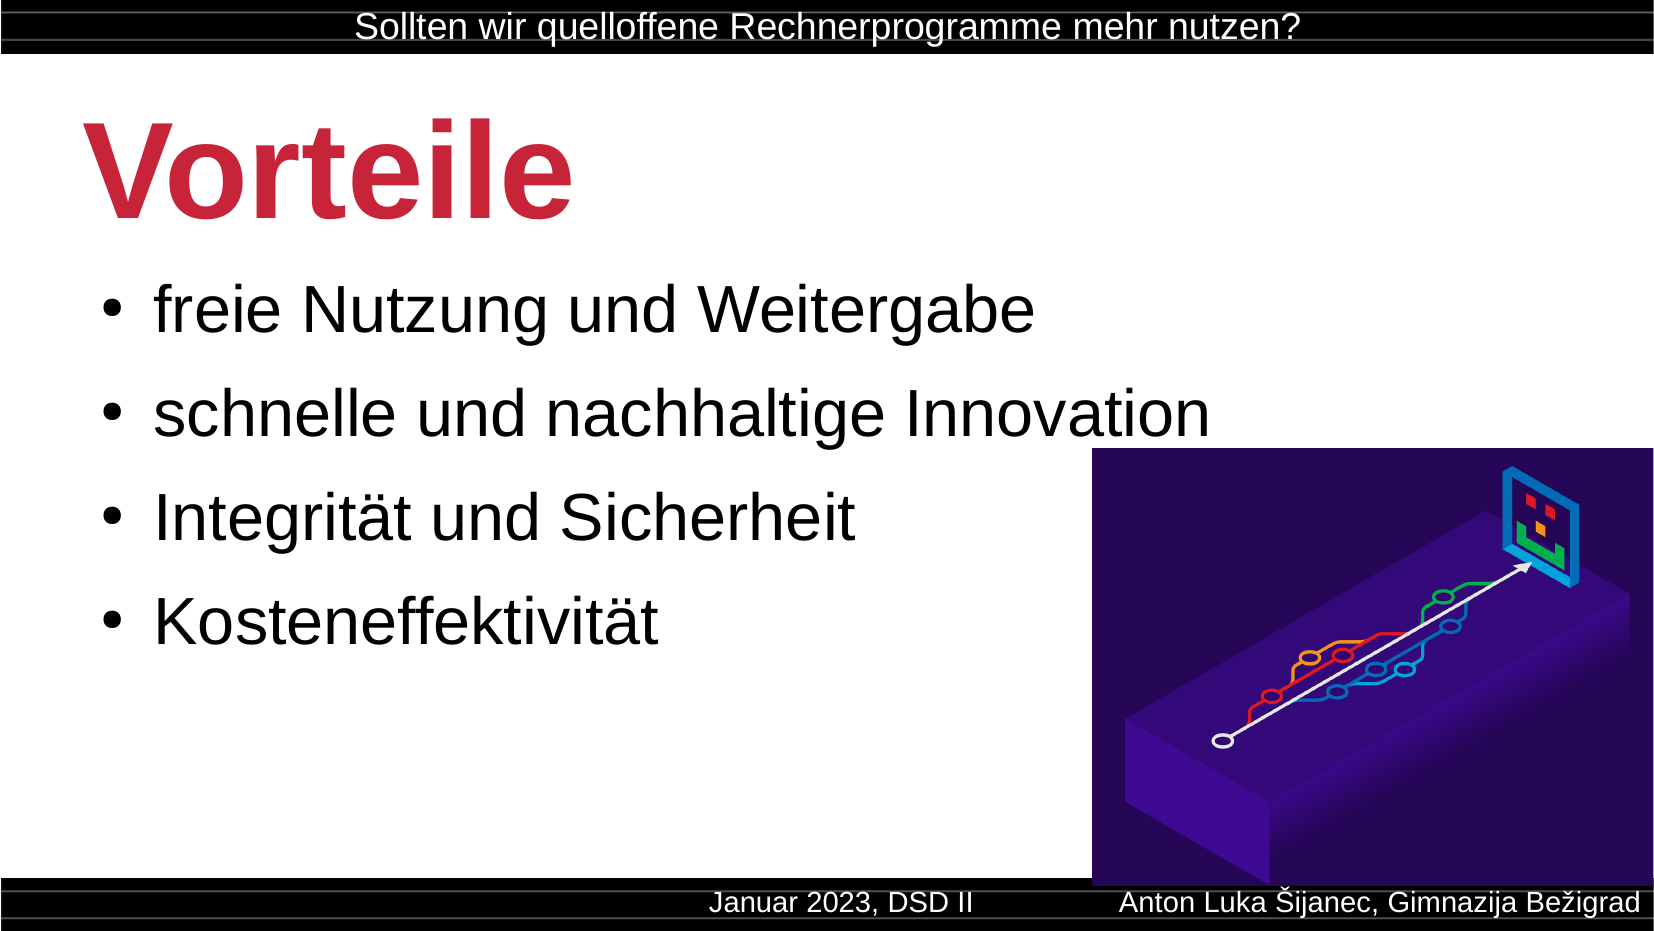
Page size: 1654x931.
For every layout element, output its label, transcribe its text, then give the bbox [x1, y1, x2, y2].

list freie Nutzung und Weitergabe schnelle und nachhaltige Innovation Integrität und Sicherheit Kosteneffektivität [82, 271, 1571, 758]
title Vorteile [82, 92, 1571, 249]
picture [1, 448, 1654, 931]
picture [1, 0, 1654, 54]
